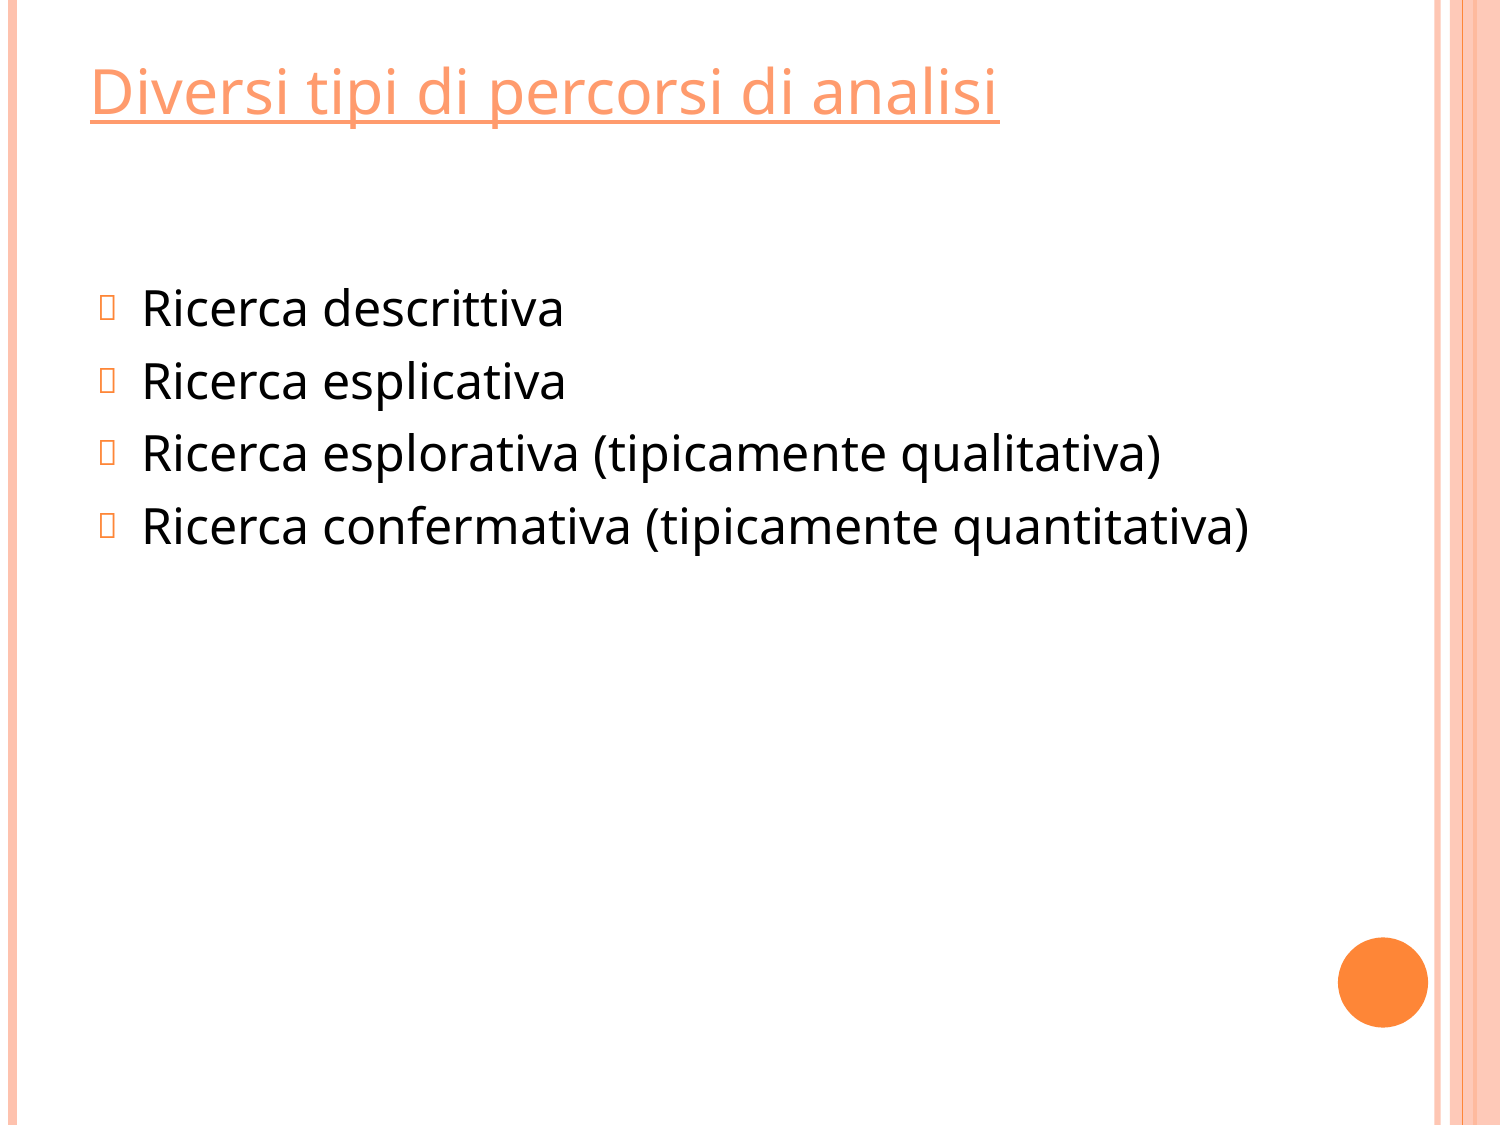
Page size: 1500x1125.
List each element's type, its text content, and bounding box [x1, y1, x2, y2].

title Diversi tipi di percorsi di analisi [75, 45, 1425, 153]
list Ricerca descrittiva Ricerca esplicativa Ricerca esplorativa (tipicamente qualitativa) Ricerca confermativa (tipicamente quantitativa) [82, 269, 1432, 935]
